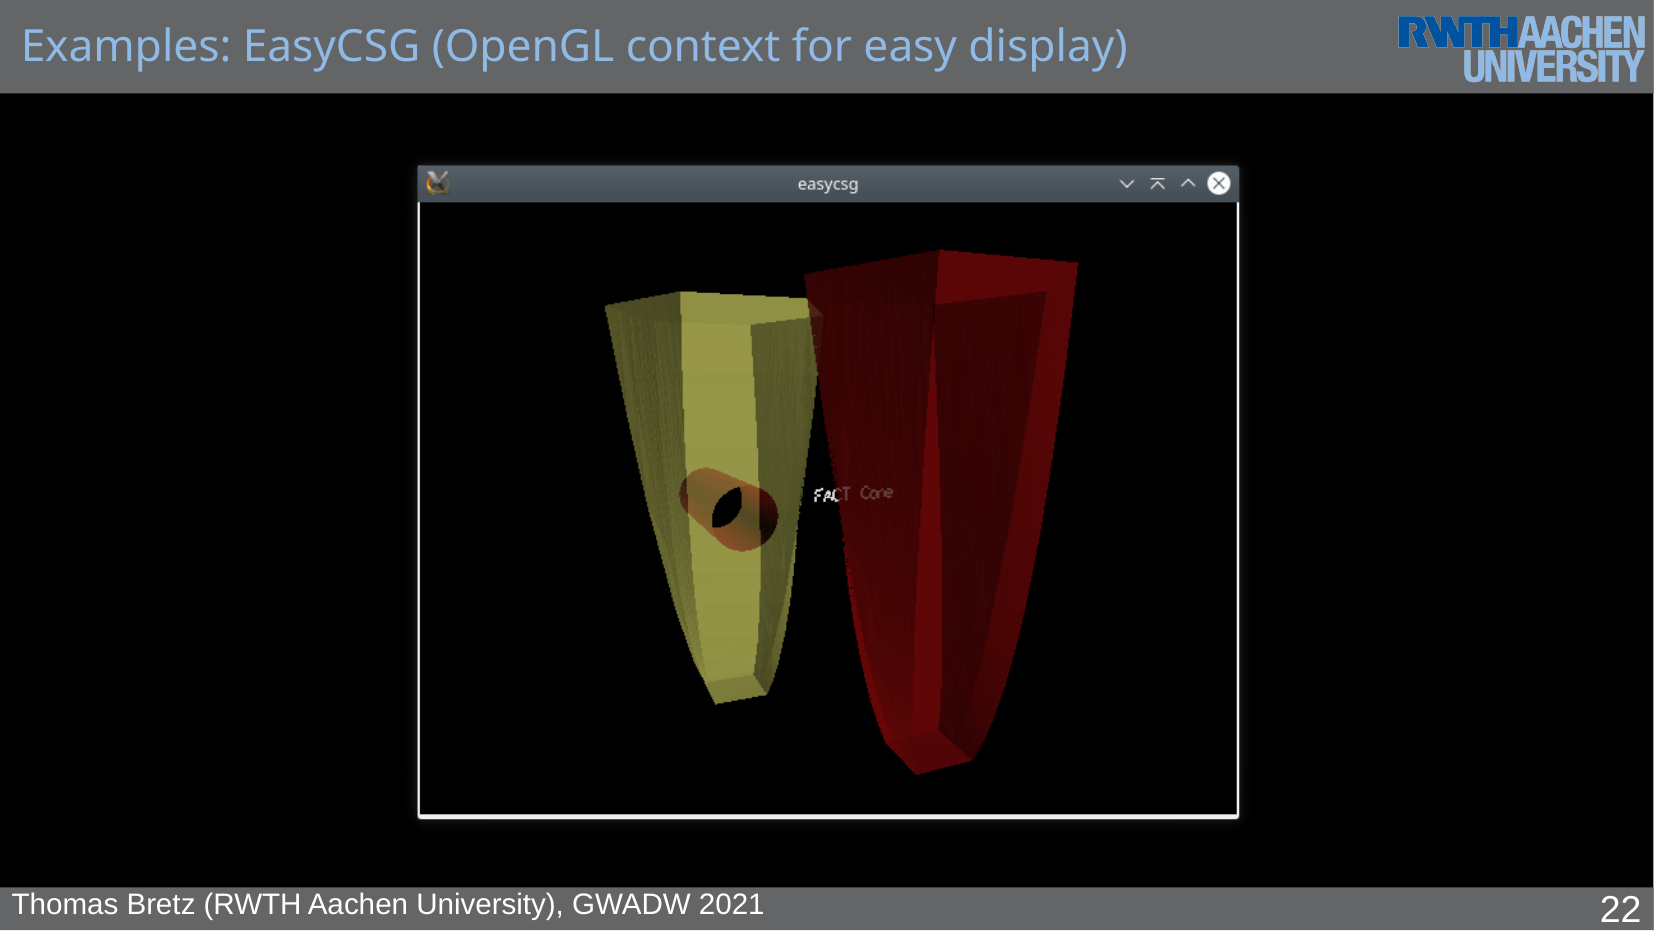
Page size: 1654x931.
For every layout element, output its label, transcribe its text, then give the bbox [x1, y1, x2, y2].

title Examples: EasyCSG (OpenGL context for easy display) [20, 7, 1510, 82]
picture [1363, 0, 1654, 113]
picture [392, 140, 1265, 845]
